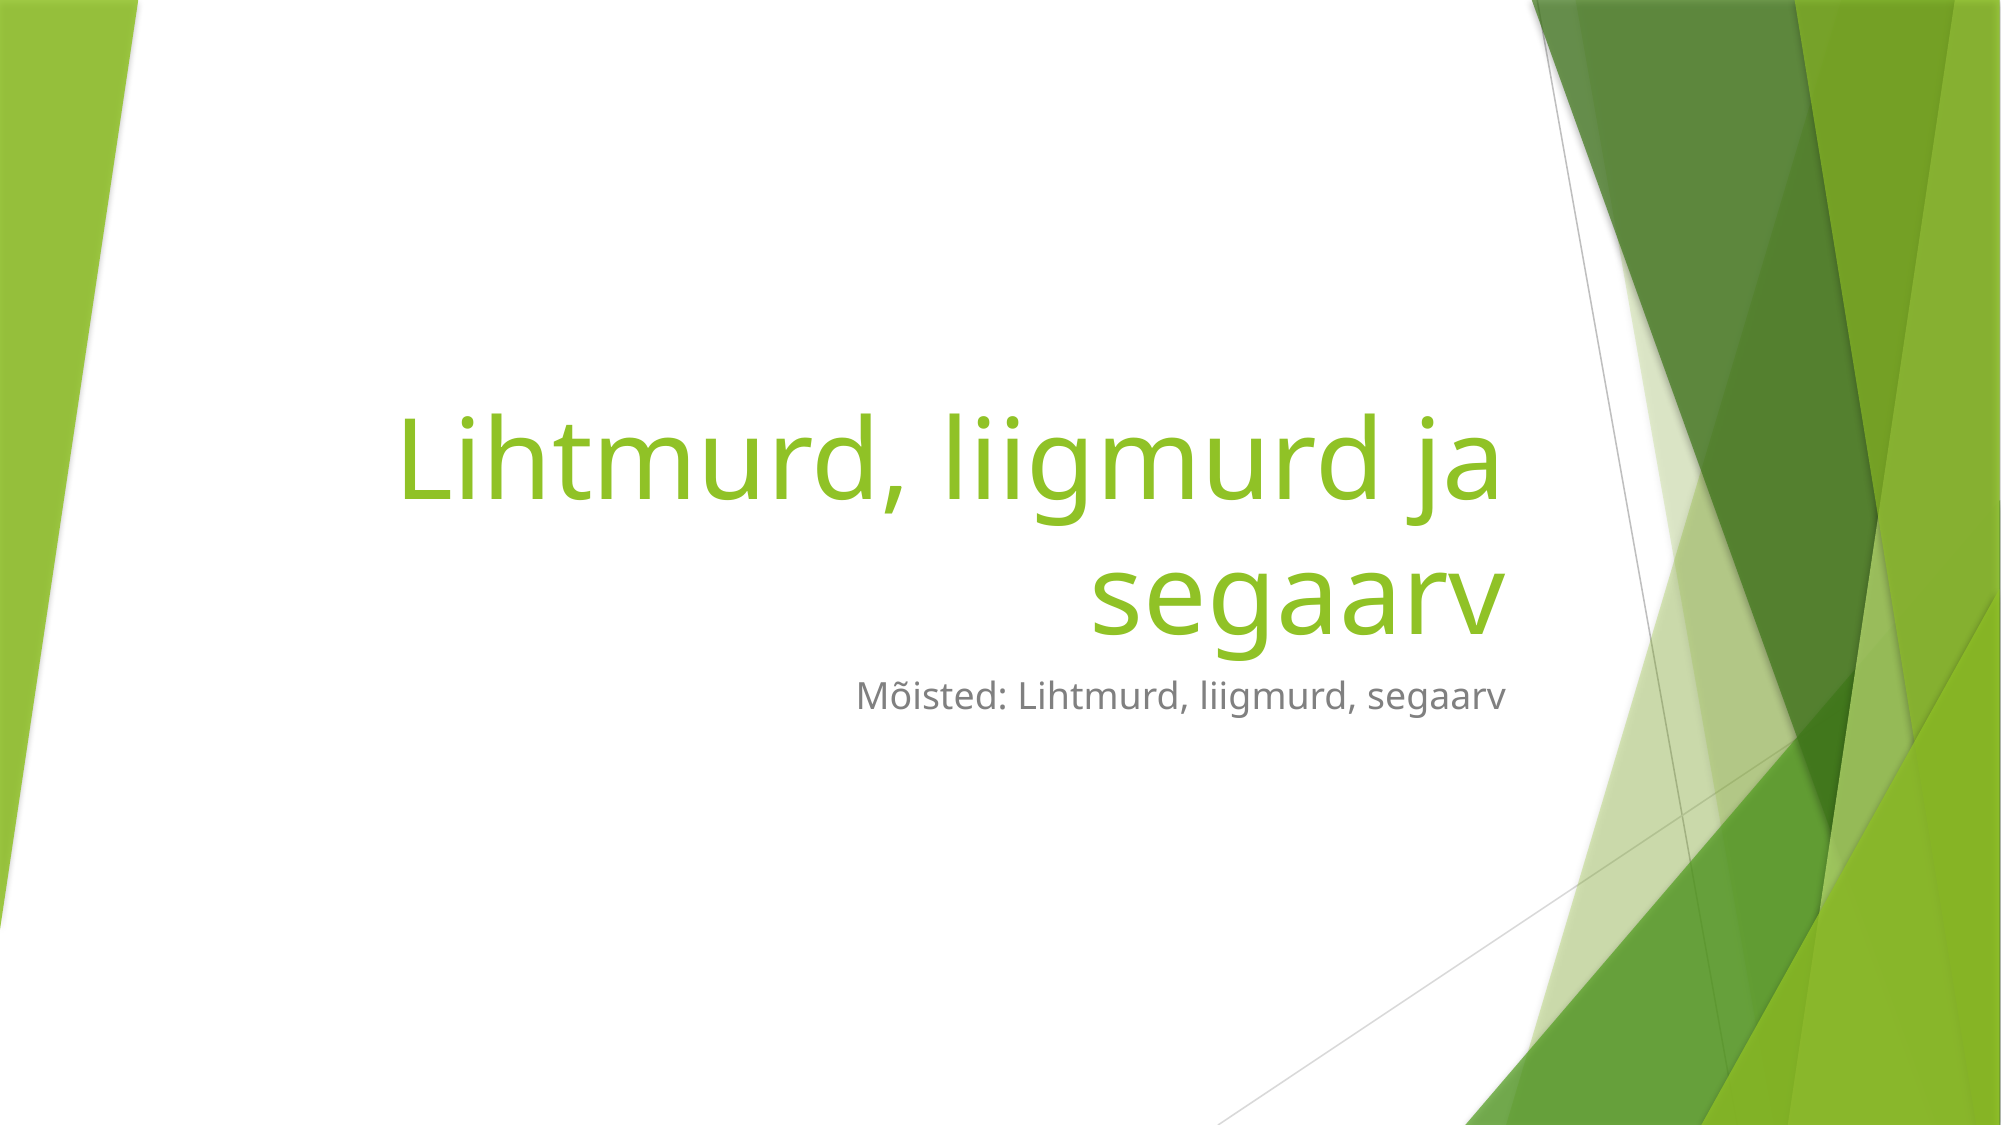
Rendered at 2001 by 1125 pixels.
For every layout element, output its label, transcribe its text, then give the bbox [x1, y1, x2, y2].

subtitle Mõisted: Lihtmurd, liigmurd, segaarv [247, 664, 1522, 845]
title Lihtmurd, liigmurd ja segaarv [247, 394, 1522, 664]
